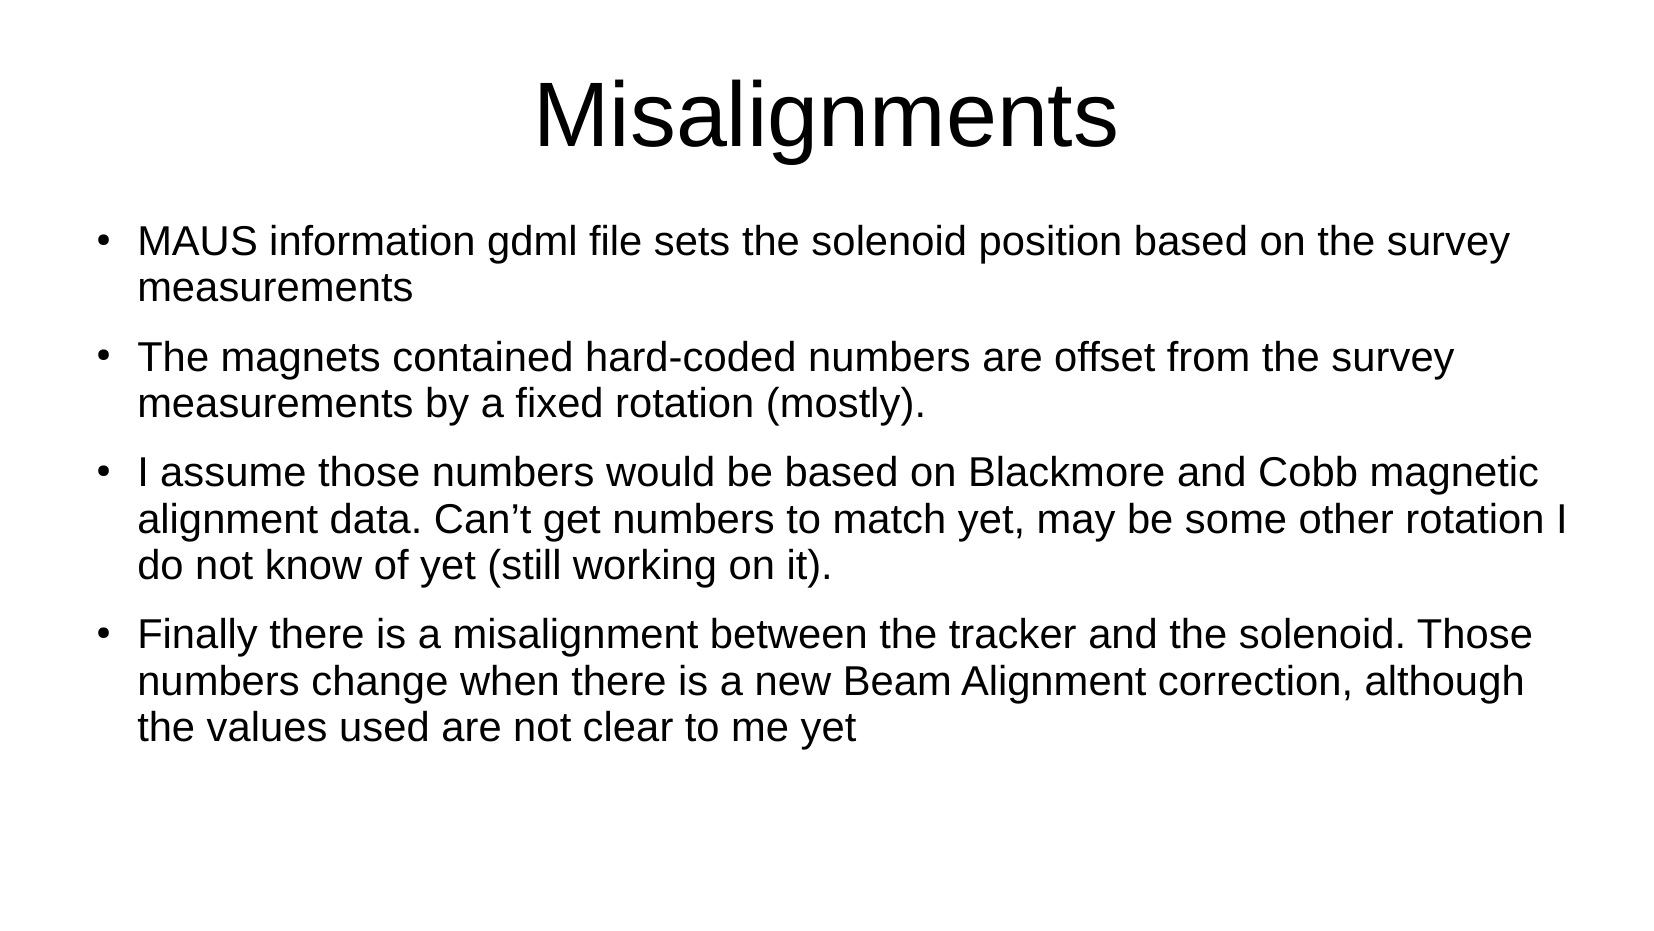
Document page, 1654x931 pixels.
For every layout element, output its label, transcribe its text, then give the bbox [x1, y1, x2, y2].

list MAUS information gdml file sets the solenoid position based on the survey measurements The magnets contained hard-coded numbers are offset from the survey measurements by a fixed rotation (mostly). I assume those numbers would be based on Blackmore and Cobb magnetic alignment data. Can’t get numbers to match yet, may be some other rotation I do not know of yet (still working on it). Finally there is a misalignment between the tracker and the solenoid. Those numbers change when there is a new Beam Alignment correction, although the values used are not clear to me yet [82, 217, 1571, 758]
title Misalignments [82, 37, 1571, 193]
